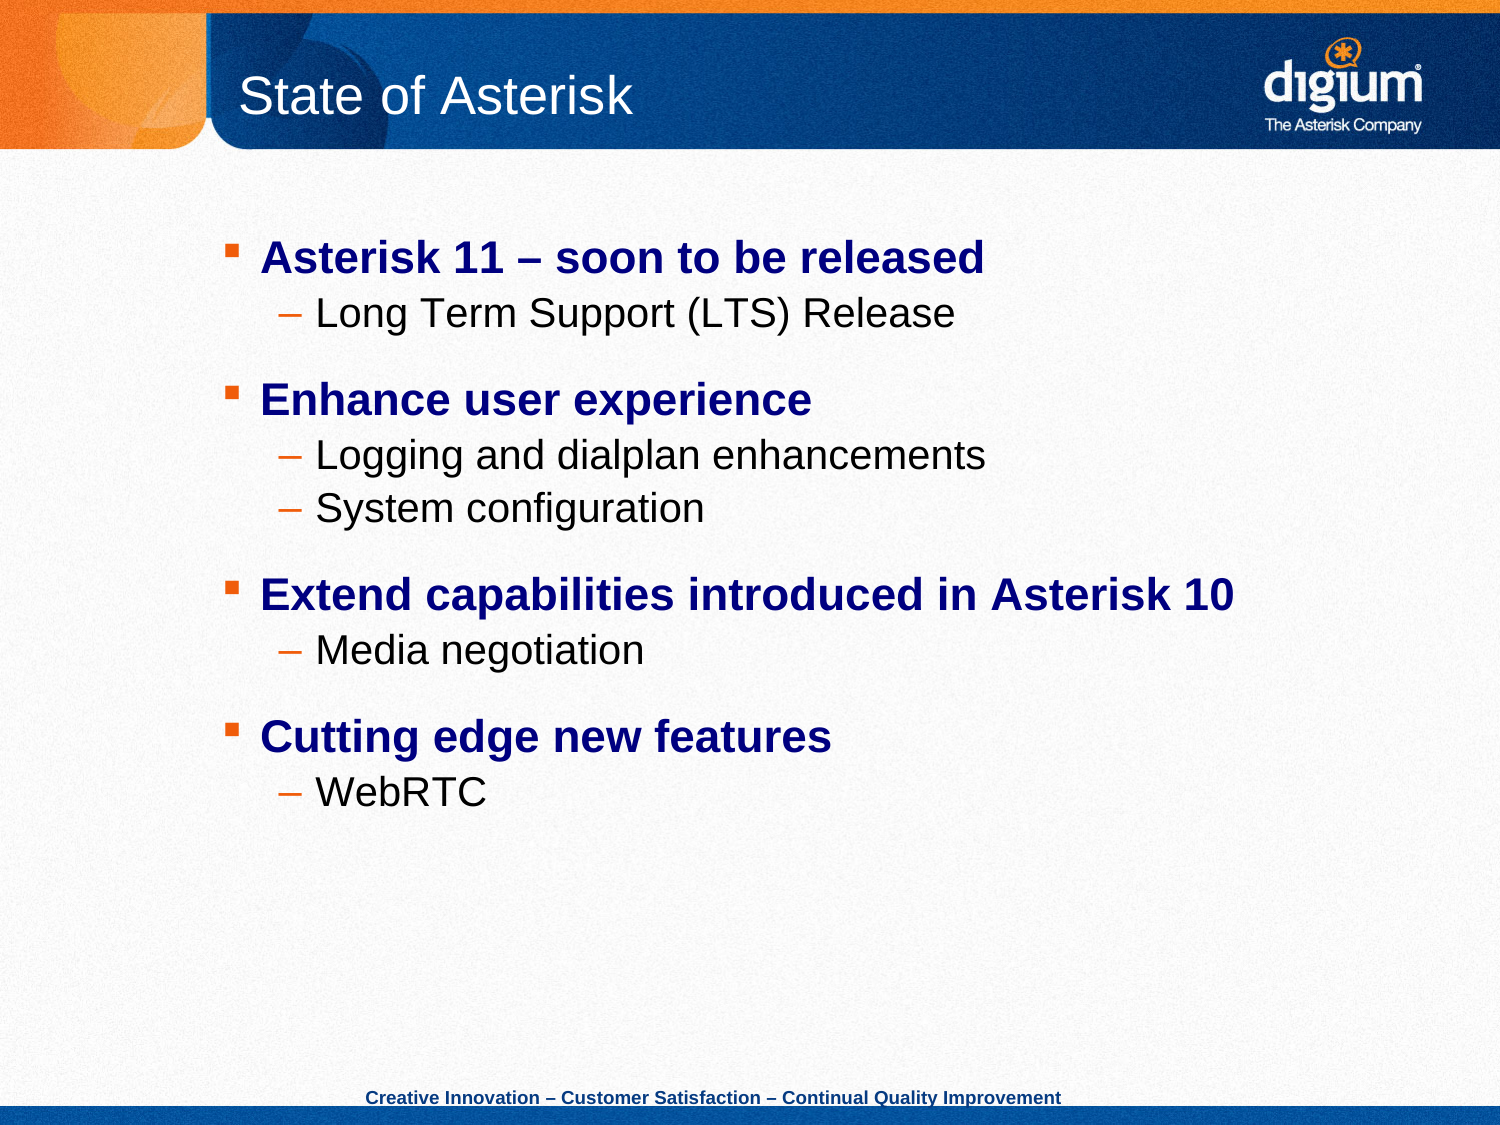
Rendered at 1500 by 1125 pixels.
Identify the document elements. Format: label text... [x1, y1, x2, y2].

list Asterisk 11 – soon to be released Long Term Support (LTS) Release Enhance user experience Logging and dialplan enhancements System configuration Extend capabilities introduced in Asterisk 10 Media negotiation Cutting edge new features WebRTC [206, 224, 1351, 967]
title State of Asterisk [238, 27, 1243, 127]
picture [0, 0, 1500, 1125]
